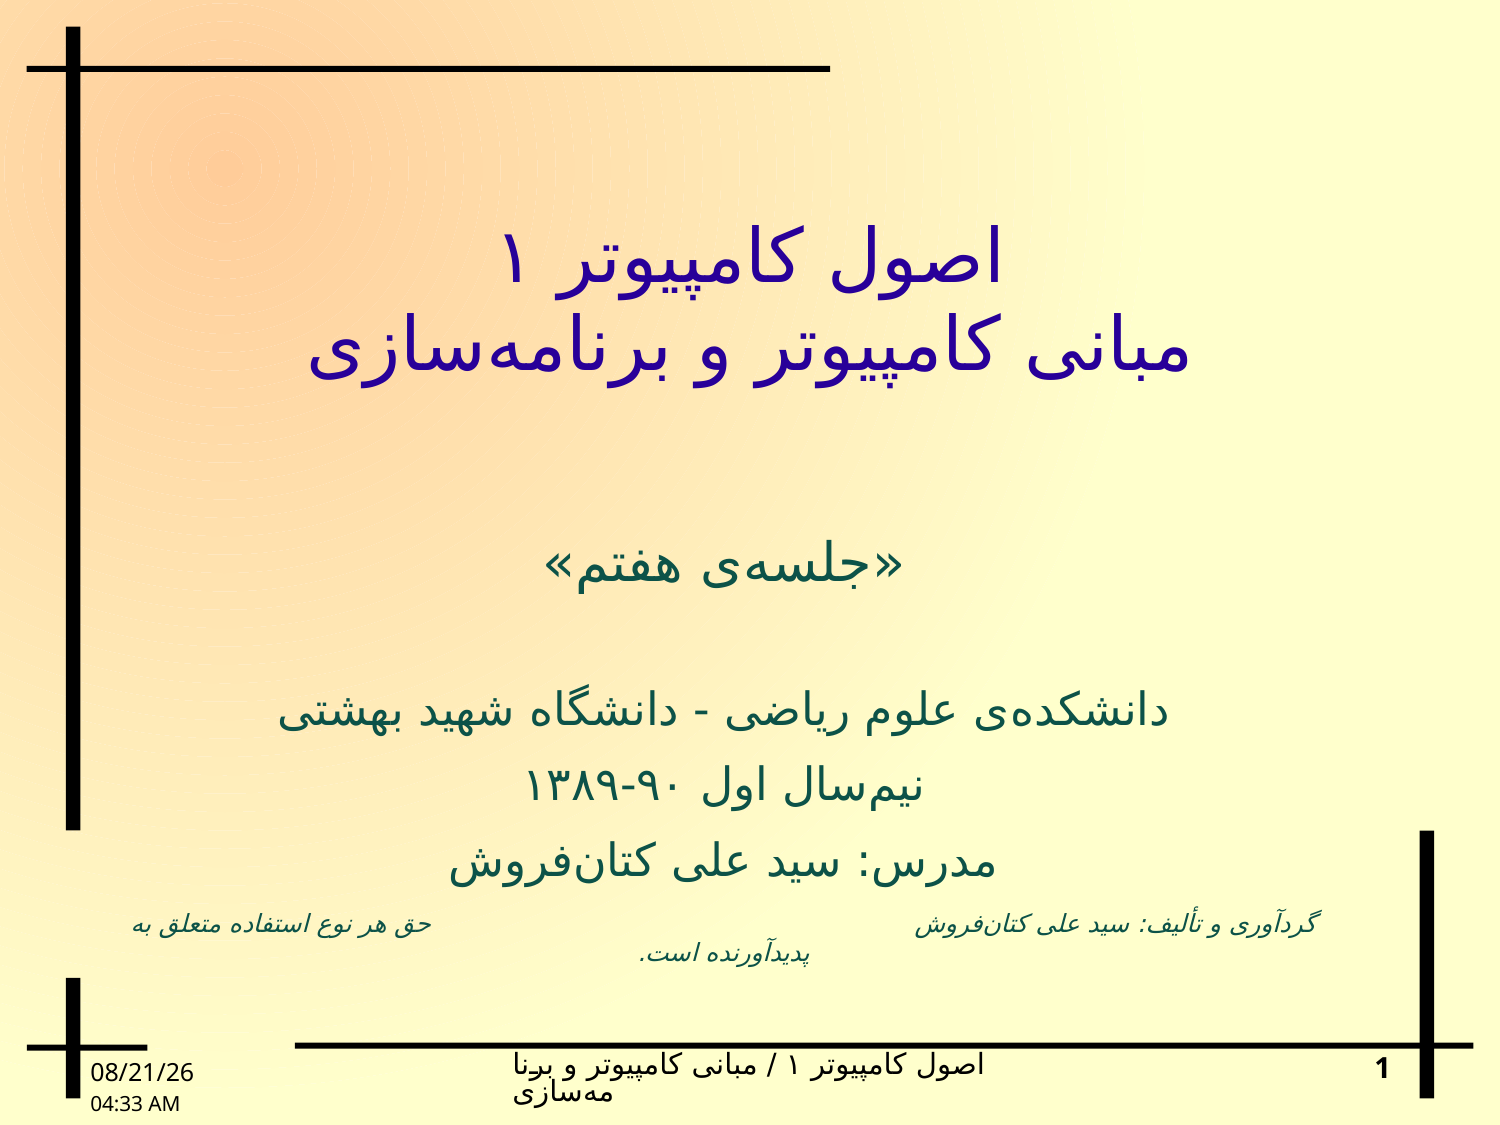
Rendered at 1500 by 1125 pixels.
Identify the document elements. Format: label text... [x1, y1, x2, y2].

title اصول کامپیوتر ۱ مبانی کامپیوتر و برنامه‌سازی [109, 177, 1391, 424]
list «جلسه‌ی هفتم» دانشکده‌ی علوم ریاضی - دانشگاه شهید بهشتی نیم‌سال اول ۹۰-۱۳۸۹ مدرس: سید علی کتان‌فروش گردآوری و تألیف: سید علی کتان‌فروش حق هر نوع استفاده متعلق به پدیدآورنده است. [89, 530, 1411, 1041]
